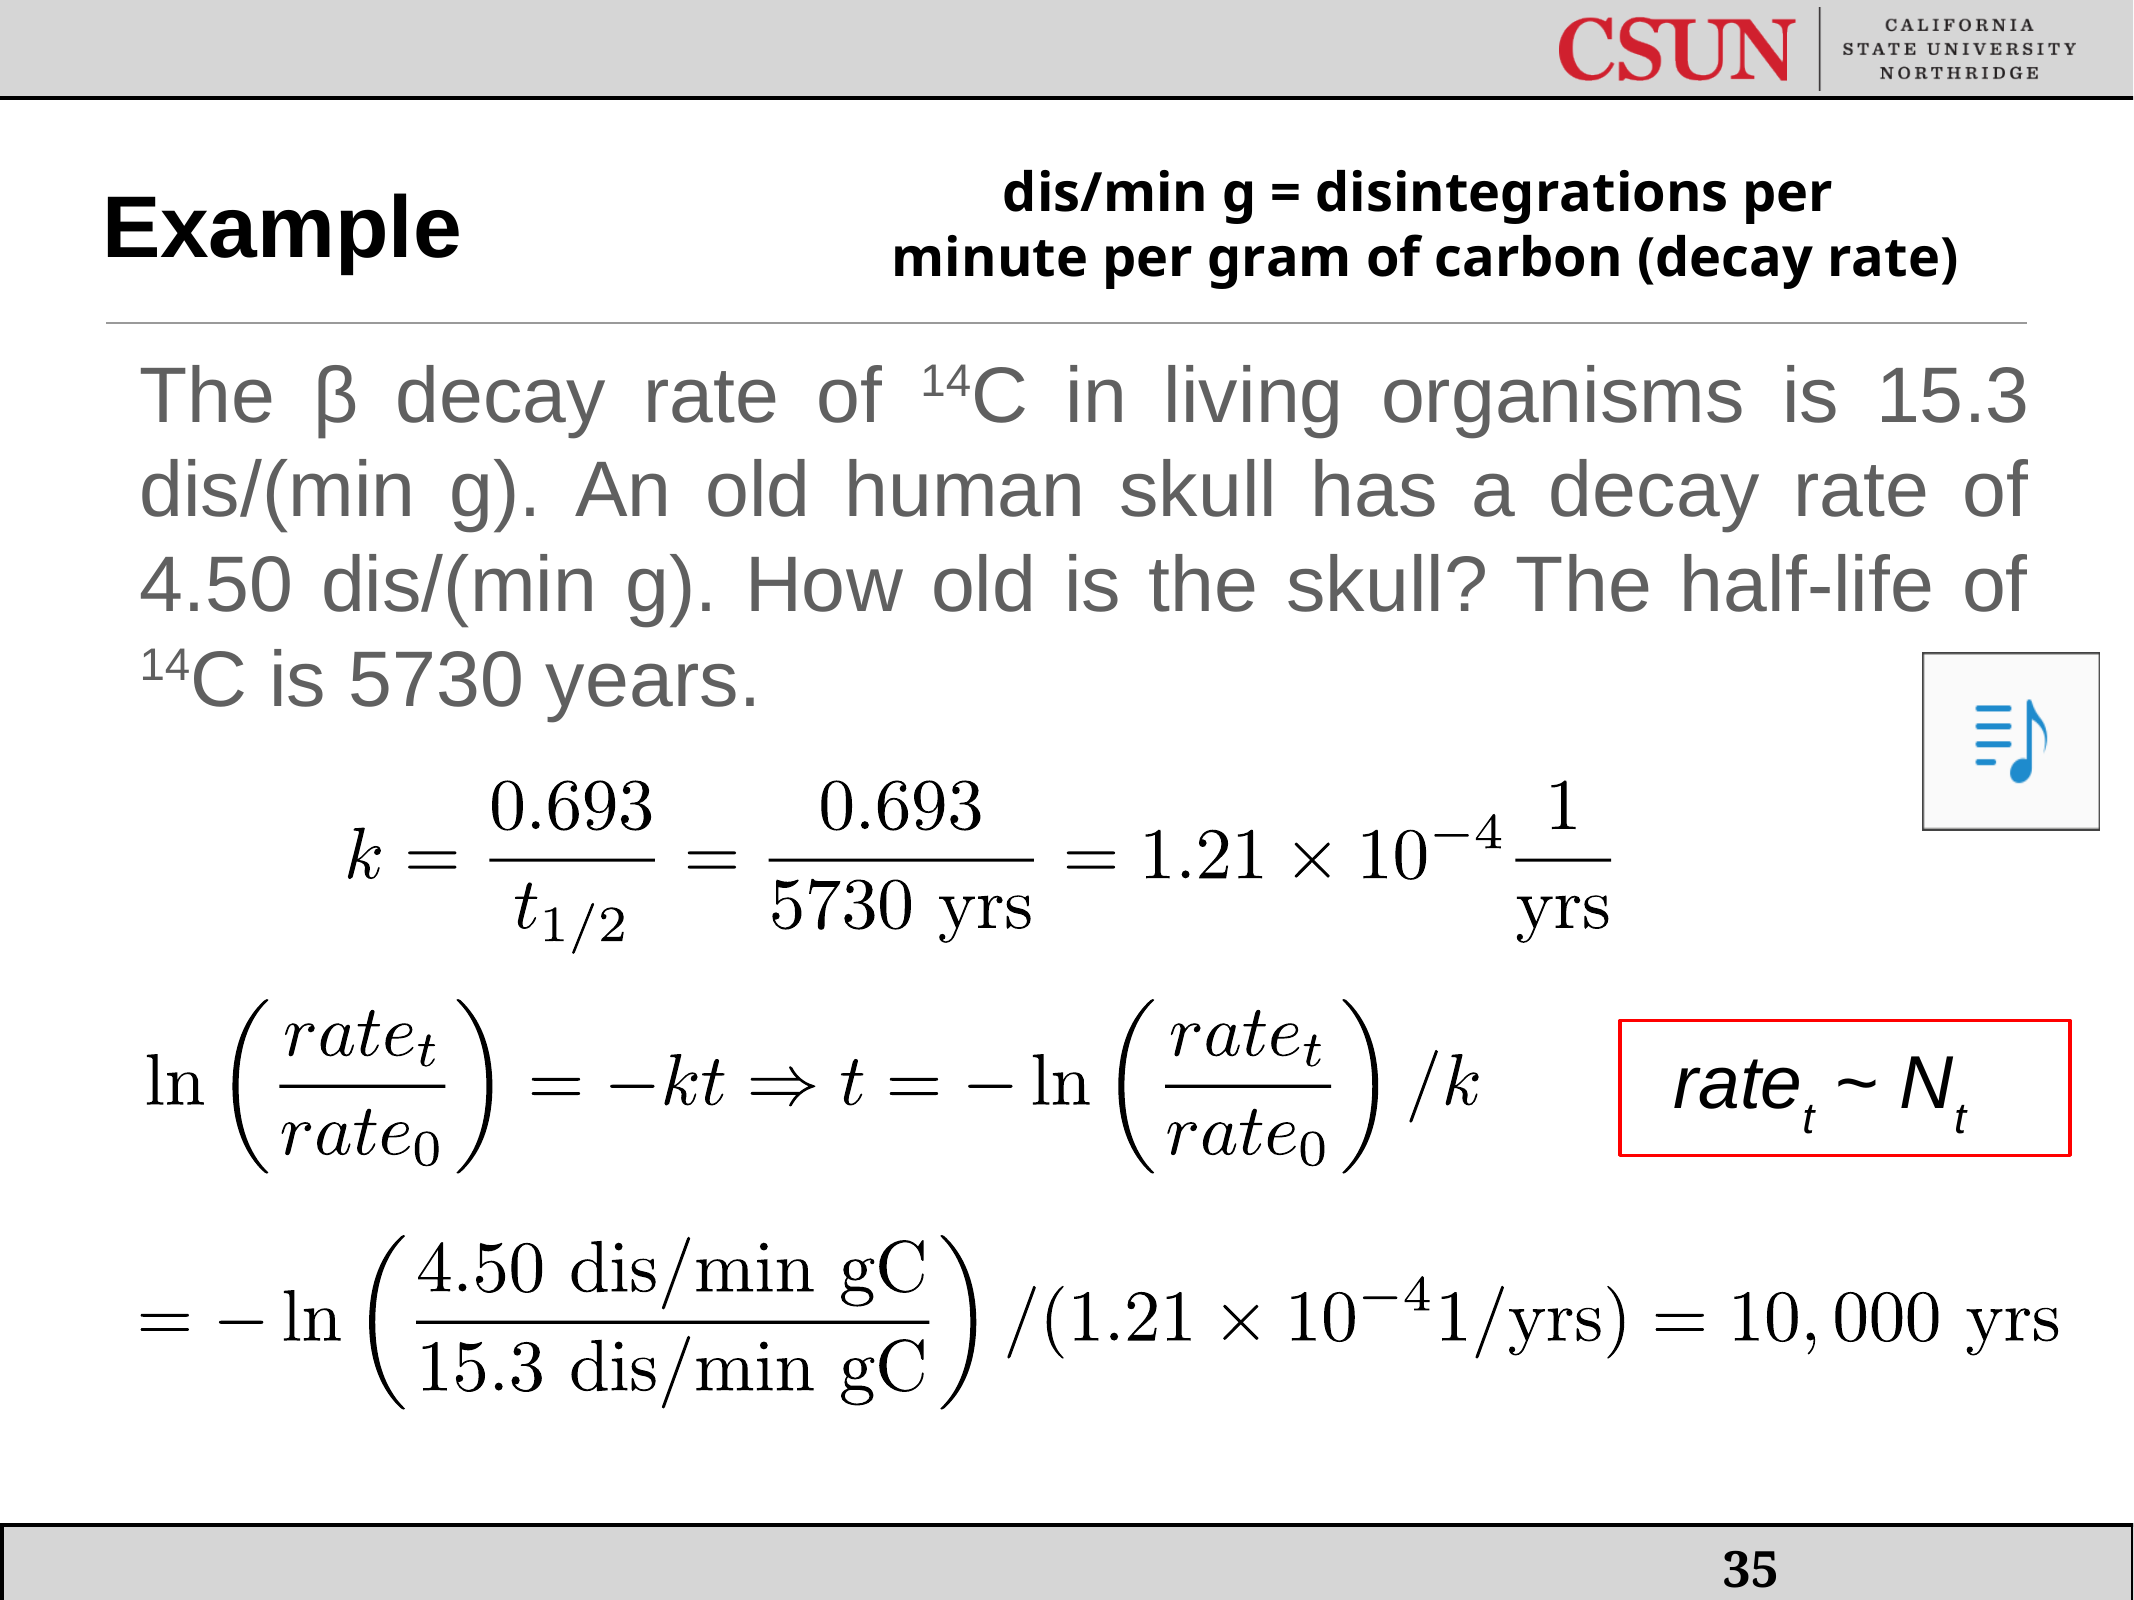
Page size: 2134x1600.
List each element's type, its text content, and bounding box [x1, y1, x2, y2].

text_box dis/min g = disintegrations per minute per gram of carbon (decay rate) [876, 150, 2122, 295]
text_box [144, 999, 1482, 1174]
text_box ratet ~ Nt [1658, 1025, 2041, 1150]
text_box [1921, 651, 2102, 832]
text_box [343, 780, 1612, 954]
list The β decay rate of 14C in living organisms is 15.3 dis/(min g). An old human skull has a decay rate of 4.50 dis/(min g). How old is the skull? The half-life of 14C is 5730 years. [93, 335, 2040, 731]
picture [1559, 7, 2076, 91]
title Example [93, 104, 2040, 284]
text_box [136, 1235, 2061, 1410]
